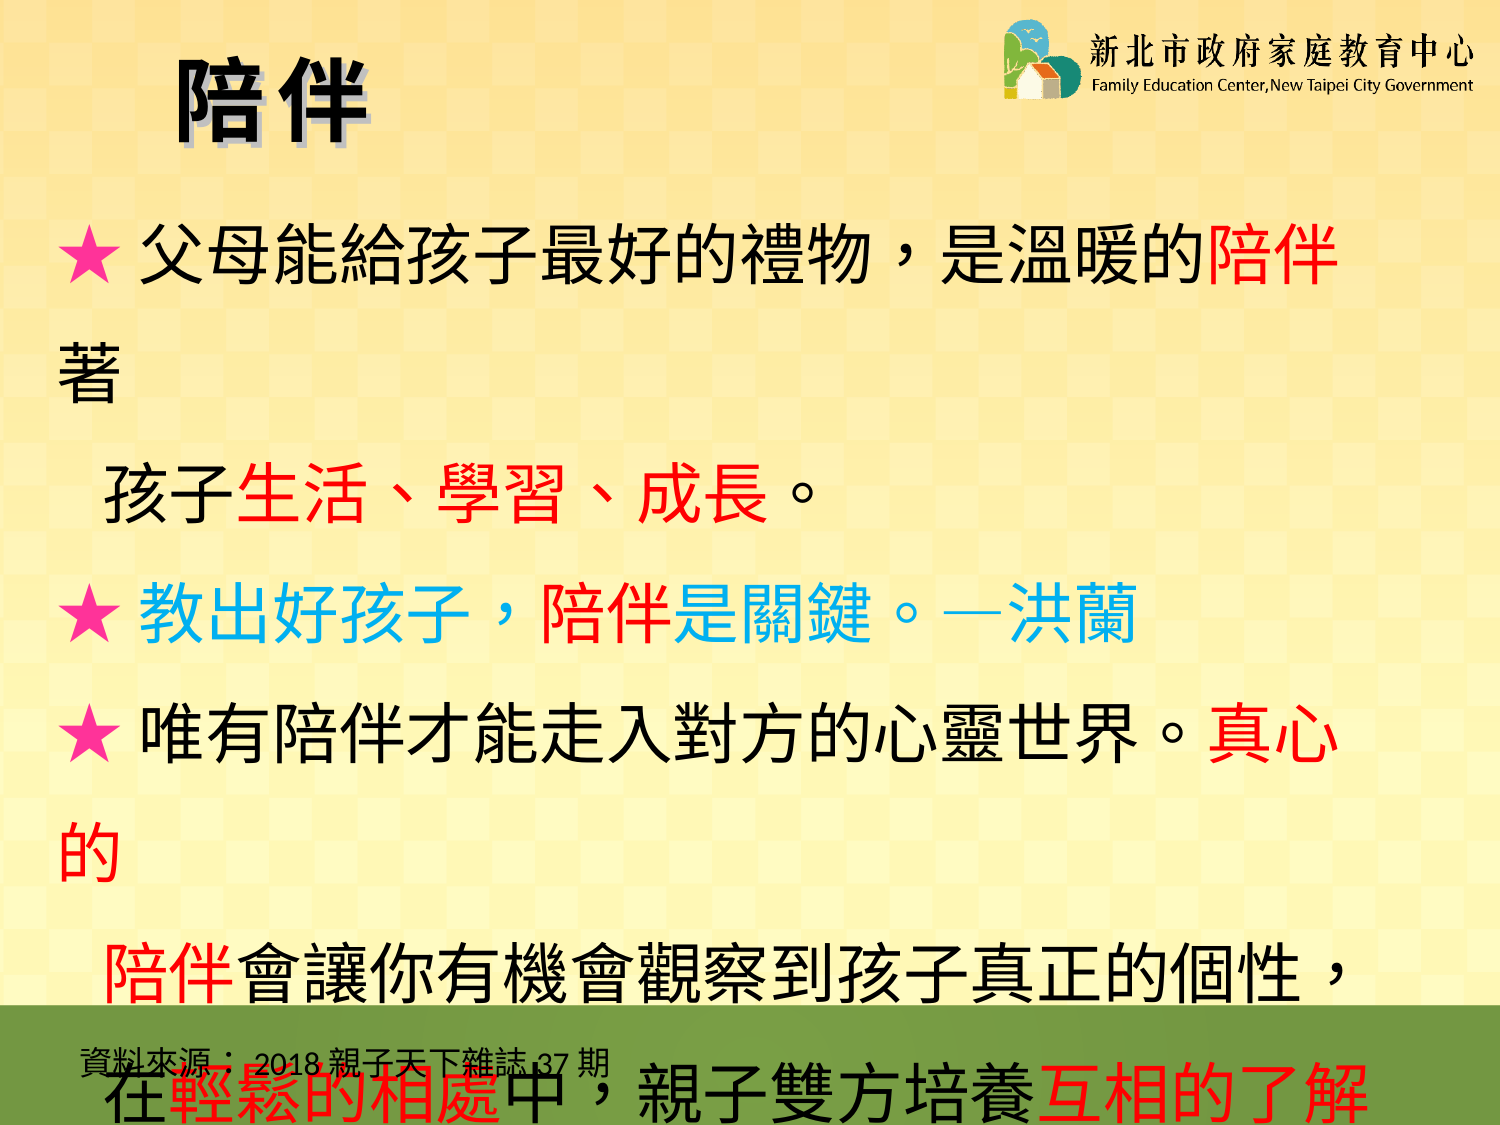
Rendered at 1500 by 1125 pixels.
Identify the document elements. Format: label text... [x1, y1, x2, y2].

text_box 陪伴 [158, 35, 399, 162]
text_box 資料來源：2018親子天下雜誌37期 [64, 1035, 1500, 1090]
text_box ★父母能給孩子最好的禮物，是溫暖的陪伴著 孩子生活、學習、成長。 ★教出好孩子，陪伴是關鍵。—洪蘭 ★唯有陪伴才能走入對方的心靈世界。真心的 陪伴會讓你有機會觀察到孩子真正的個性， 在輕鬆的相處中，親子雙方培養互相的了解 和信任。--黃迺毓 [41, 164, 1413, 1029]
